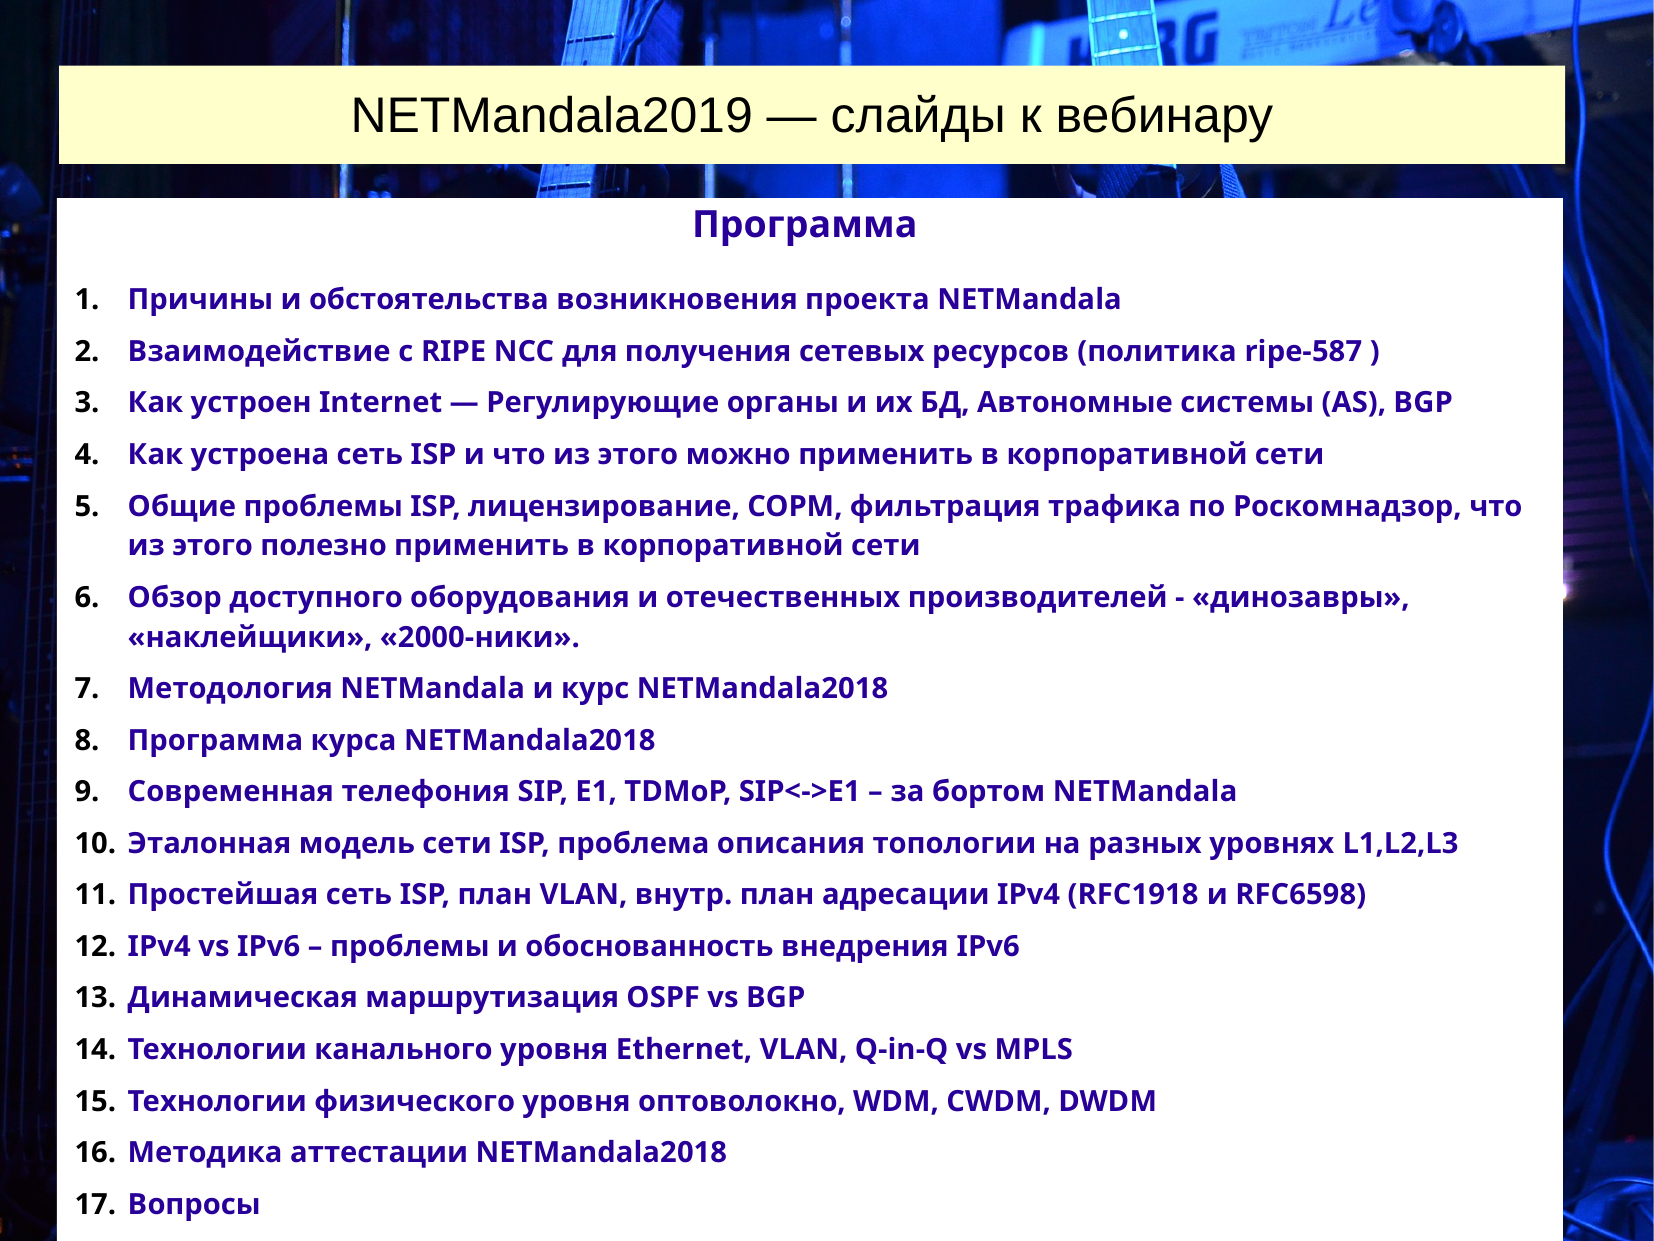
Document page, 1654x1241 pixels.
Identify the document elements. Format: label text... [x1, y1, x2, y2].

picture [0, 0, 1654, 1241]
title NETMandala2019 — слайды к вебинару [59, 65, 1566, 164]
list Программа Причины и обстоятельства возникновения проекта NETMandala Взаимодействие с RIPE NCC для получения сетевых ресурсов (политика ripe-587 ) Как устроен Internet — Регулирующие органы и их БД, Автономные системы (AS), BGP Как устроена сеть ISP и что из этого можно применить в корпоративной сети Общие проблемы ISP, лицензирование, СОРМ, фильтрация трафика по Роскомнадзор, что из этого полезно применить в корпоративной сети Обзор доступного оборудования и отечественных производителей - «динозавры», «наклейщики», «2000-ники». Методология NETMandala и курс NETMandala2018 Программа курса NETMandala2018 Современная телефония SIP, E1, TDMoP, SIP<->E1 – за бортом NETMandala Эталонная модель сети ISP, проблема описания топологии на разных уровнях L1,L2,L3 Простейшая сеть ISP, план VLAN, внутр. план адресации IPv4 (RFC1918 и RFC6598) IPv4 vs IPv6 – проблемы и обоснованность внедрения IPv6 Динамическая маршрутизация OSPF vs BGP Технологии канального уровня Ethernet, VLAN, Q-in-Q vs MPLS Технологии физического уровня оптоволокно, WDM, CWDM, DWDM Методика аттестации NETMandala2018 Вопросы [56, 198, 1563, 1189]
